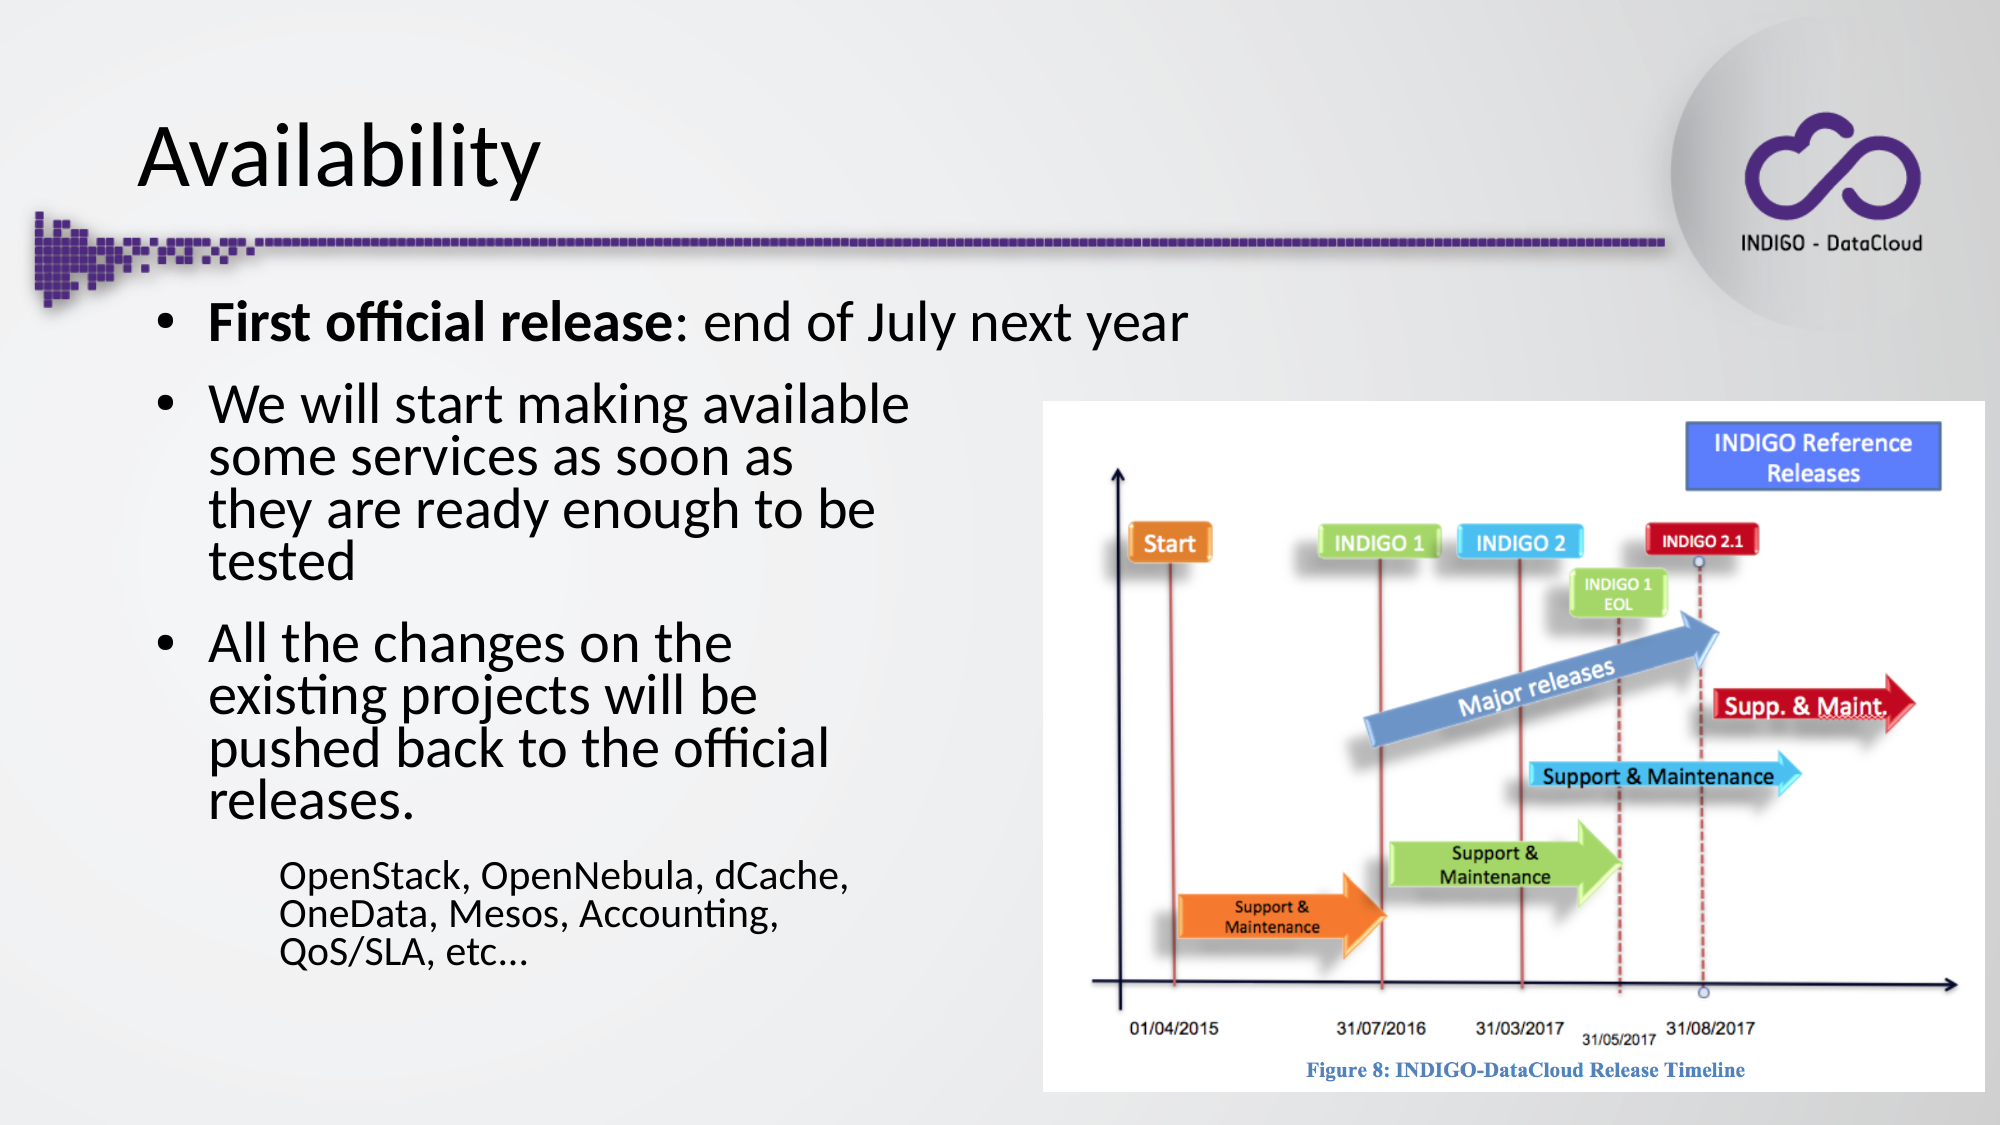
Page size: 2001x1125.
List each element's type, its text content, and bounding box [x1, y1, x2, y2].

picture [0, 0, 2000, 1125]
list First official release: end of July next year We will start making available some services as soon as they are ready enough to be tested All the changes on the existing projects will be pushed back to the official releases. OpenStack, OpenNebula, dCache, OneData, Mesos, Accounting, QoS/SLA, etc... [137, 299, 1863, 1014]
title Availability [137, 55, 1863, 273]
